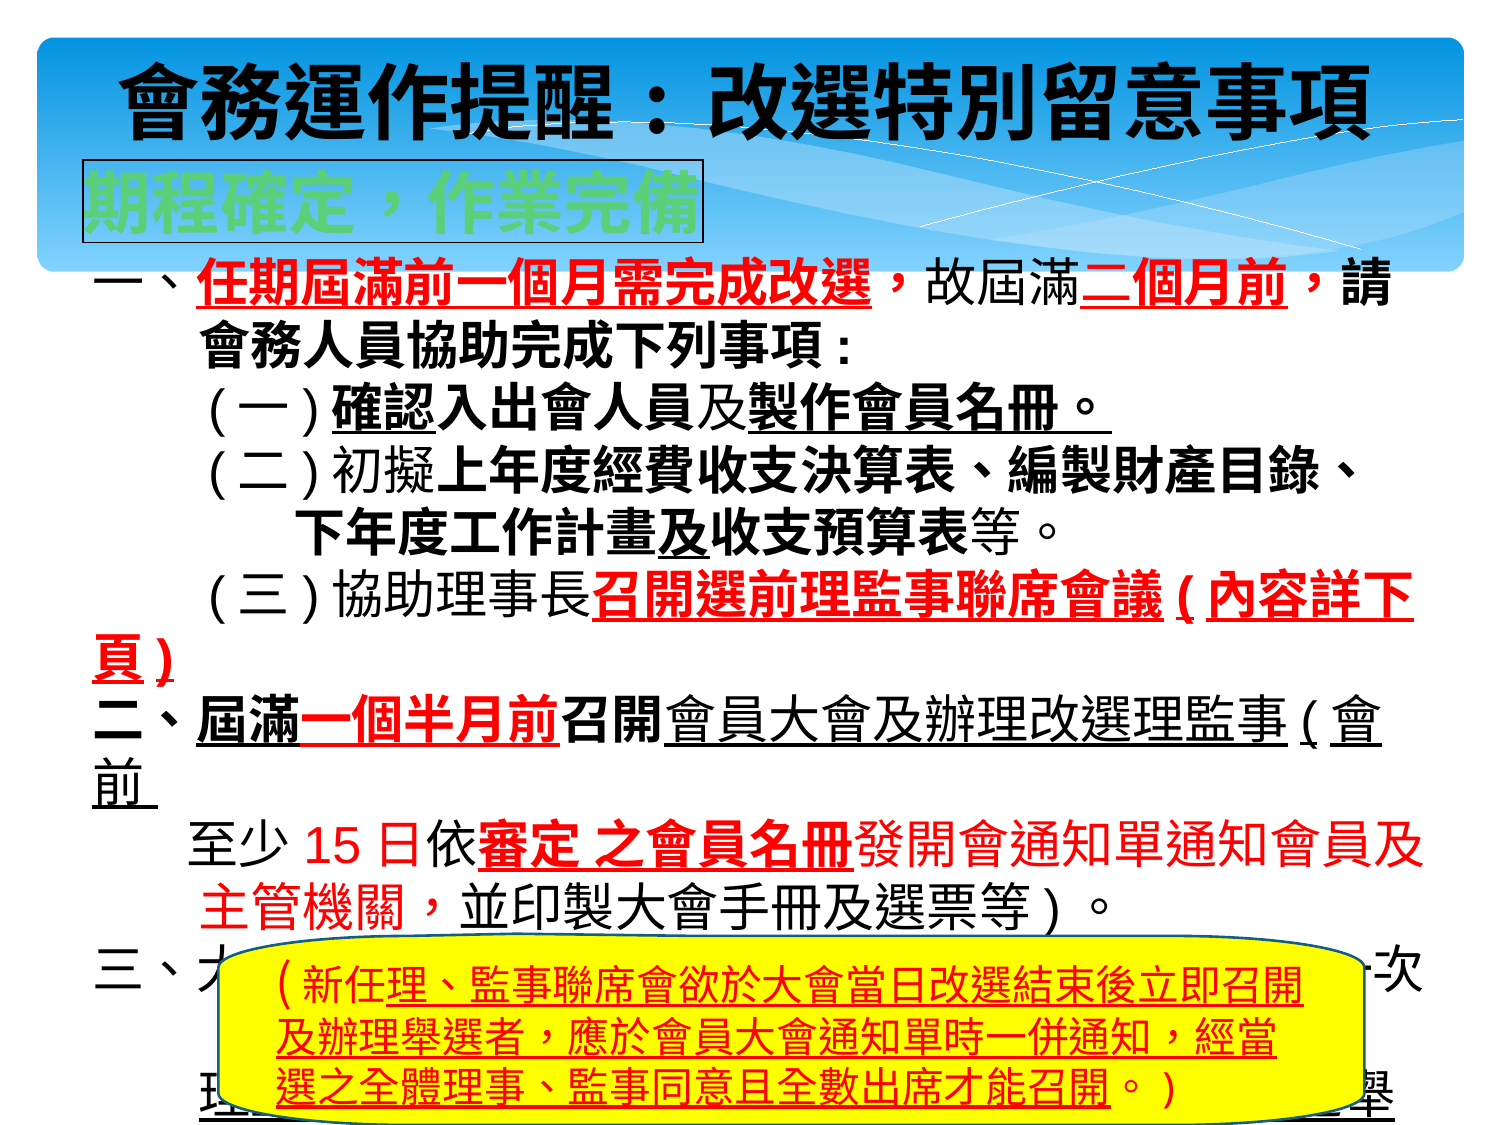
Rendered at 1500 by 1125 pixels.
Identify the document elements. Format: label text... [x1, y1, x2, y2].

text_box (新任理、監事聯席會欲於大會當日改選結束後立即召開及辦理舉選者，應於會員大會通知單時一併通知，經當選之全體理事、監事同意且全數出席才能召開。) [218, 933, 1365, 1125]
text_box 一、任期屆滿前一個月需完成改選，故屆滿二個月前，請 會務人員協助完成下列事項: (一)確認入出會人員及製作會員名冊。 (二)初擬上年度經費收支決算表、編製財產目錄、 下年度工作計畫及收支預算表等。 (三)協助理事長召開選前理監事聯席會議(內容詳下頁) 二、屆滿一個半月前召開會員大會及辦理改選理監事(會前 至少15日依審定 之會員名冊發開會通知單通知會員及 主管機關，並印製大會手冊及選票等)。 三、大會及改選完7日至15日內，應召開新任屆次第一次 理監事會並辦理常務理事、理事長及常務監事等選舉 [77, 241, 1447, 1125]
text_box 會務運作提醒:改選特別留意事項 [77, 42, 1412, 159]
text_box 期程確定，作業完備 [82, 160, 703, 243]
